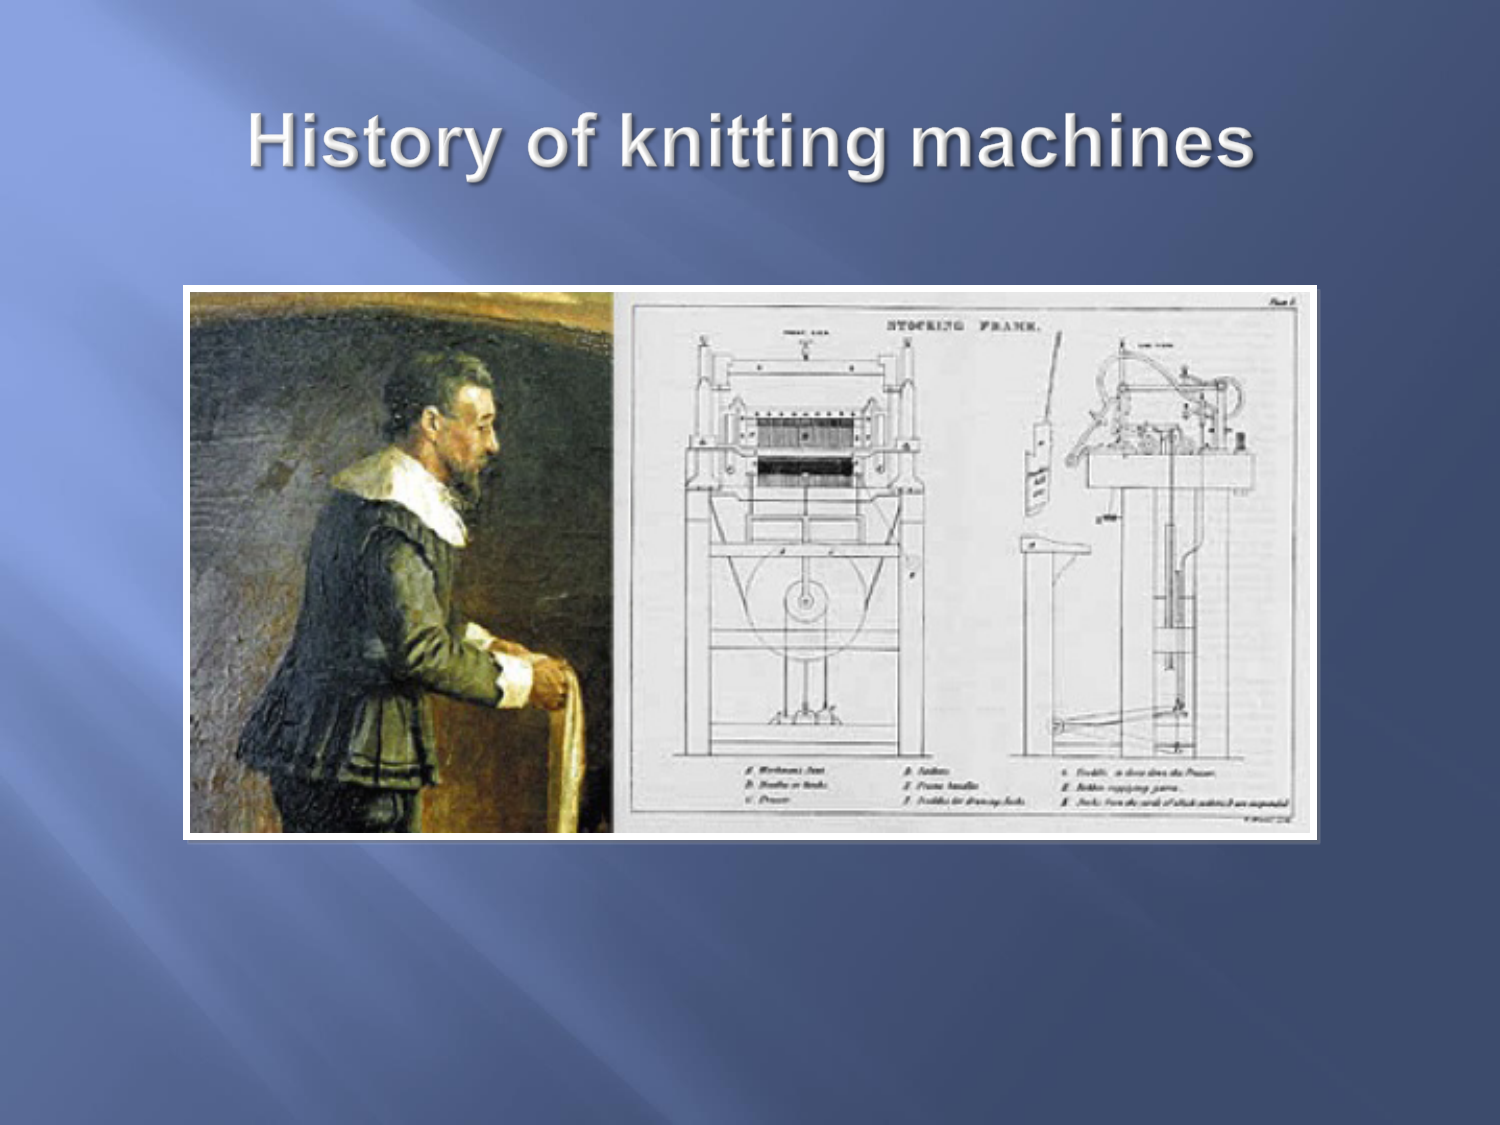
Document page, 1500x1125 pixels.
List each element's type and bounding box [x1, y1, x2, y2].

text_box [75, 45, 1426, 240]
picture [0, 0, 1500, 1125]
